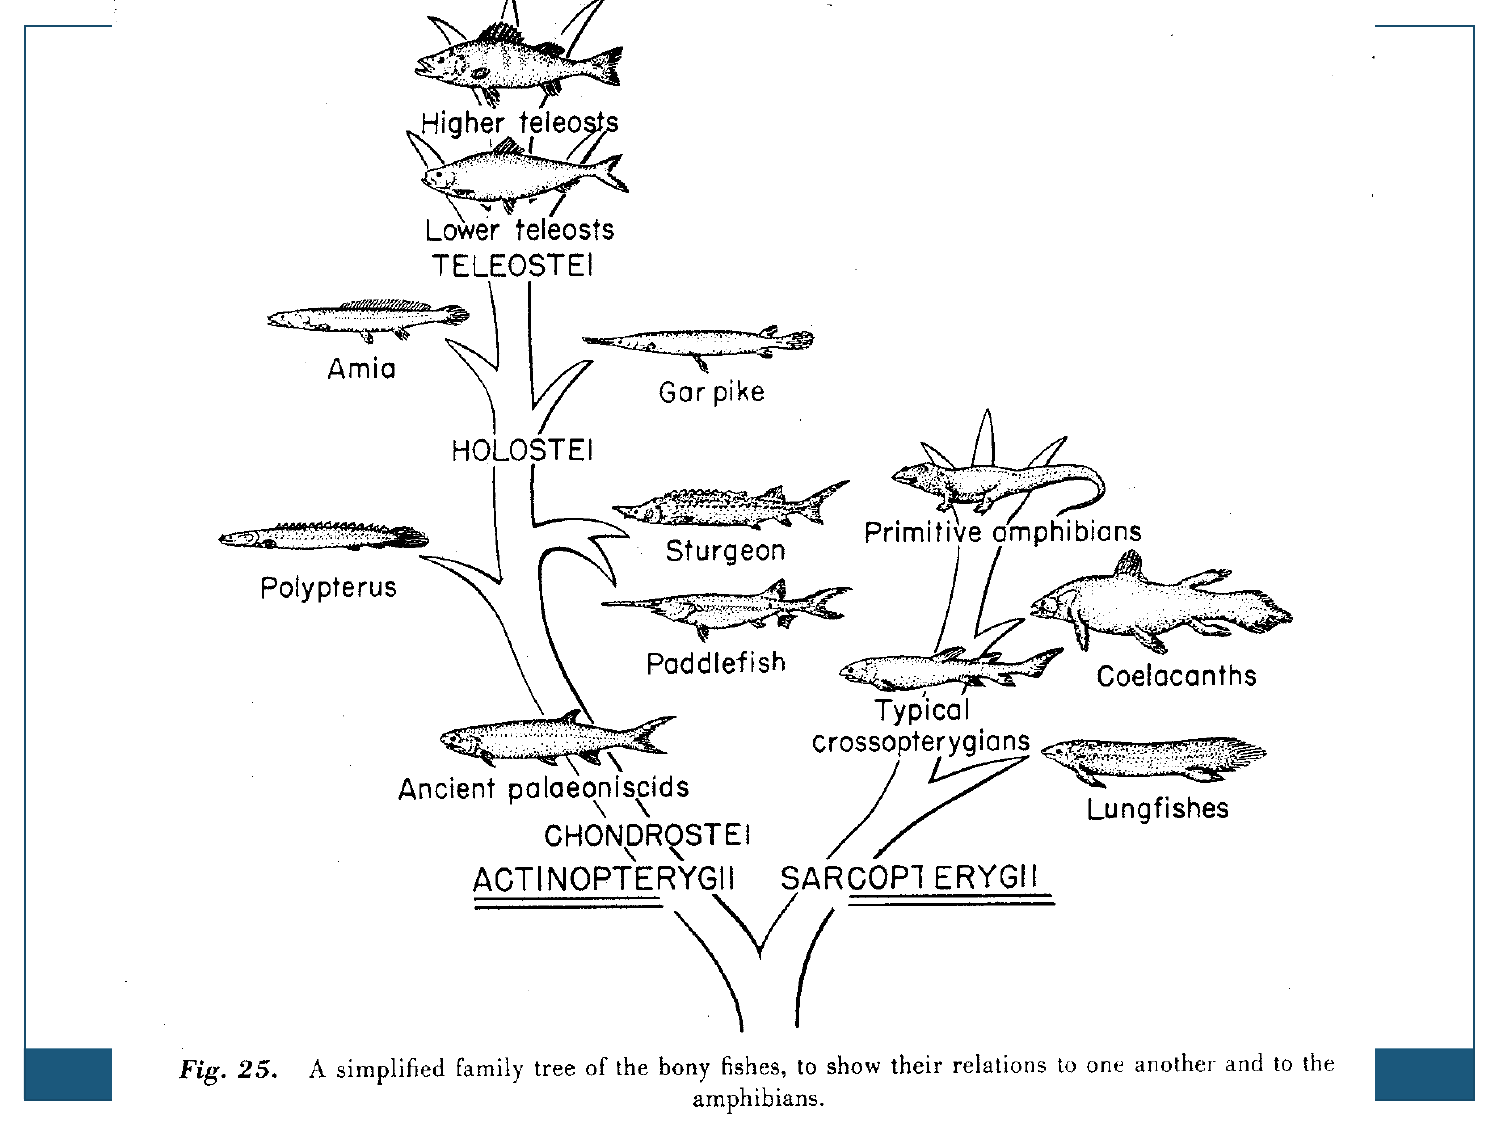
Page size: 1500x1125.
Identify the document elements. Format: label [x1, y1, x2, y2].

picture [112, 0, 1375, 1125]
